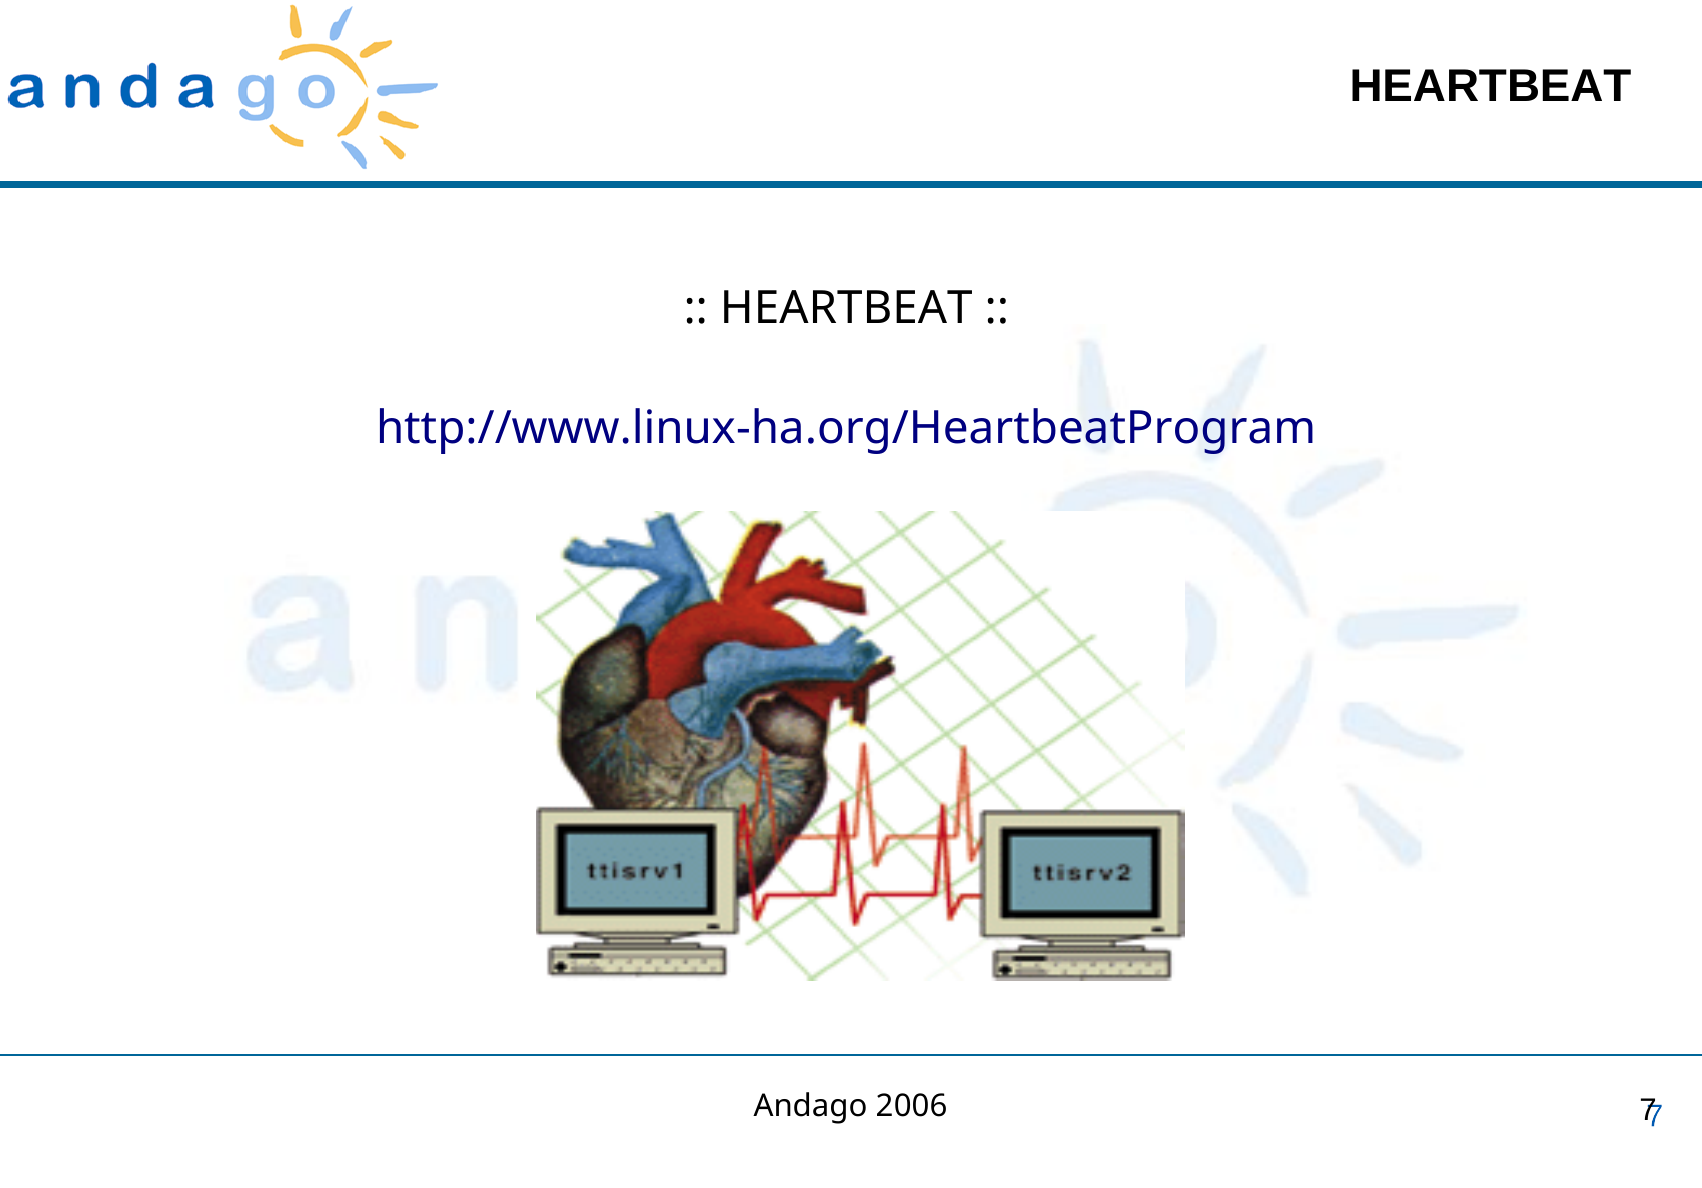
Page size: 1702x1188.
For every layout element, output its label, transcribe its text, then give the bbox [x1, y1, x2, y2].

picture [224, 511, 1538, 981]
subtitle :: HEARTBEAT :: http://www.linux-ha.org/HeartbeatProgram [123, 201, 1570, 898]
picture [0, 0, 255, 175]
title HEARTBEAT [255, 0, 1702, 188]
